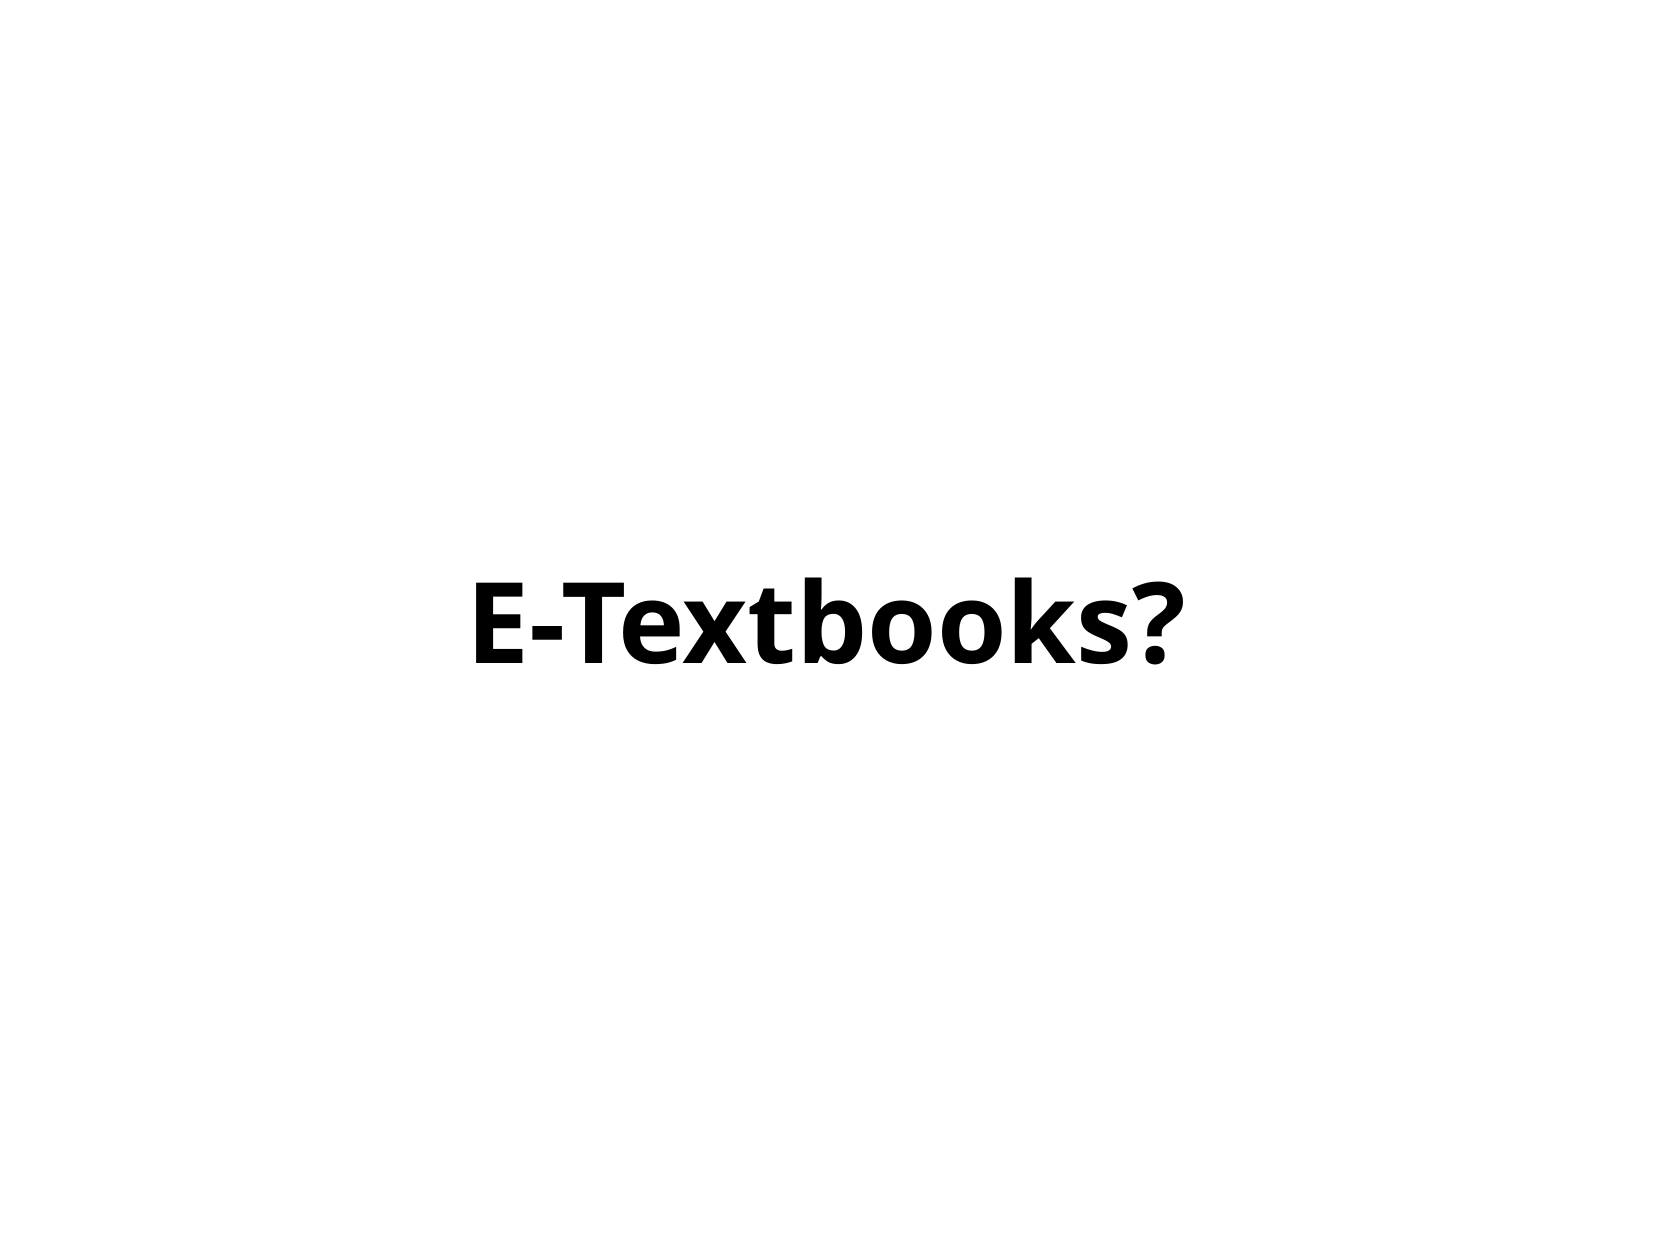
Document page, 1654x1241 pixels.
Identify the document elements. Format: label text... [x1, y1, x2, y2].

title E-Textbooks? [82, 516, 1571, 724]
